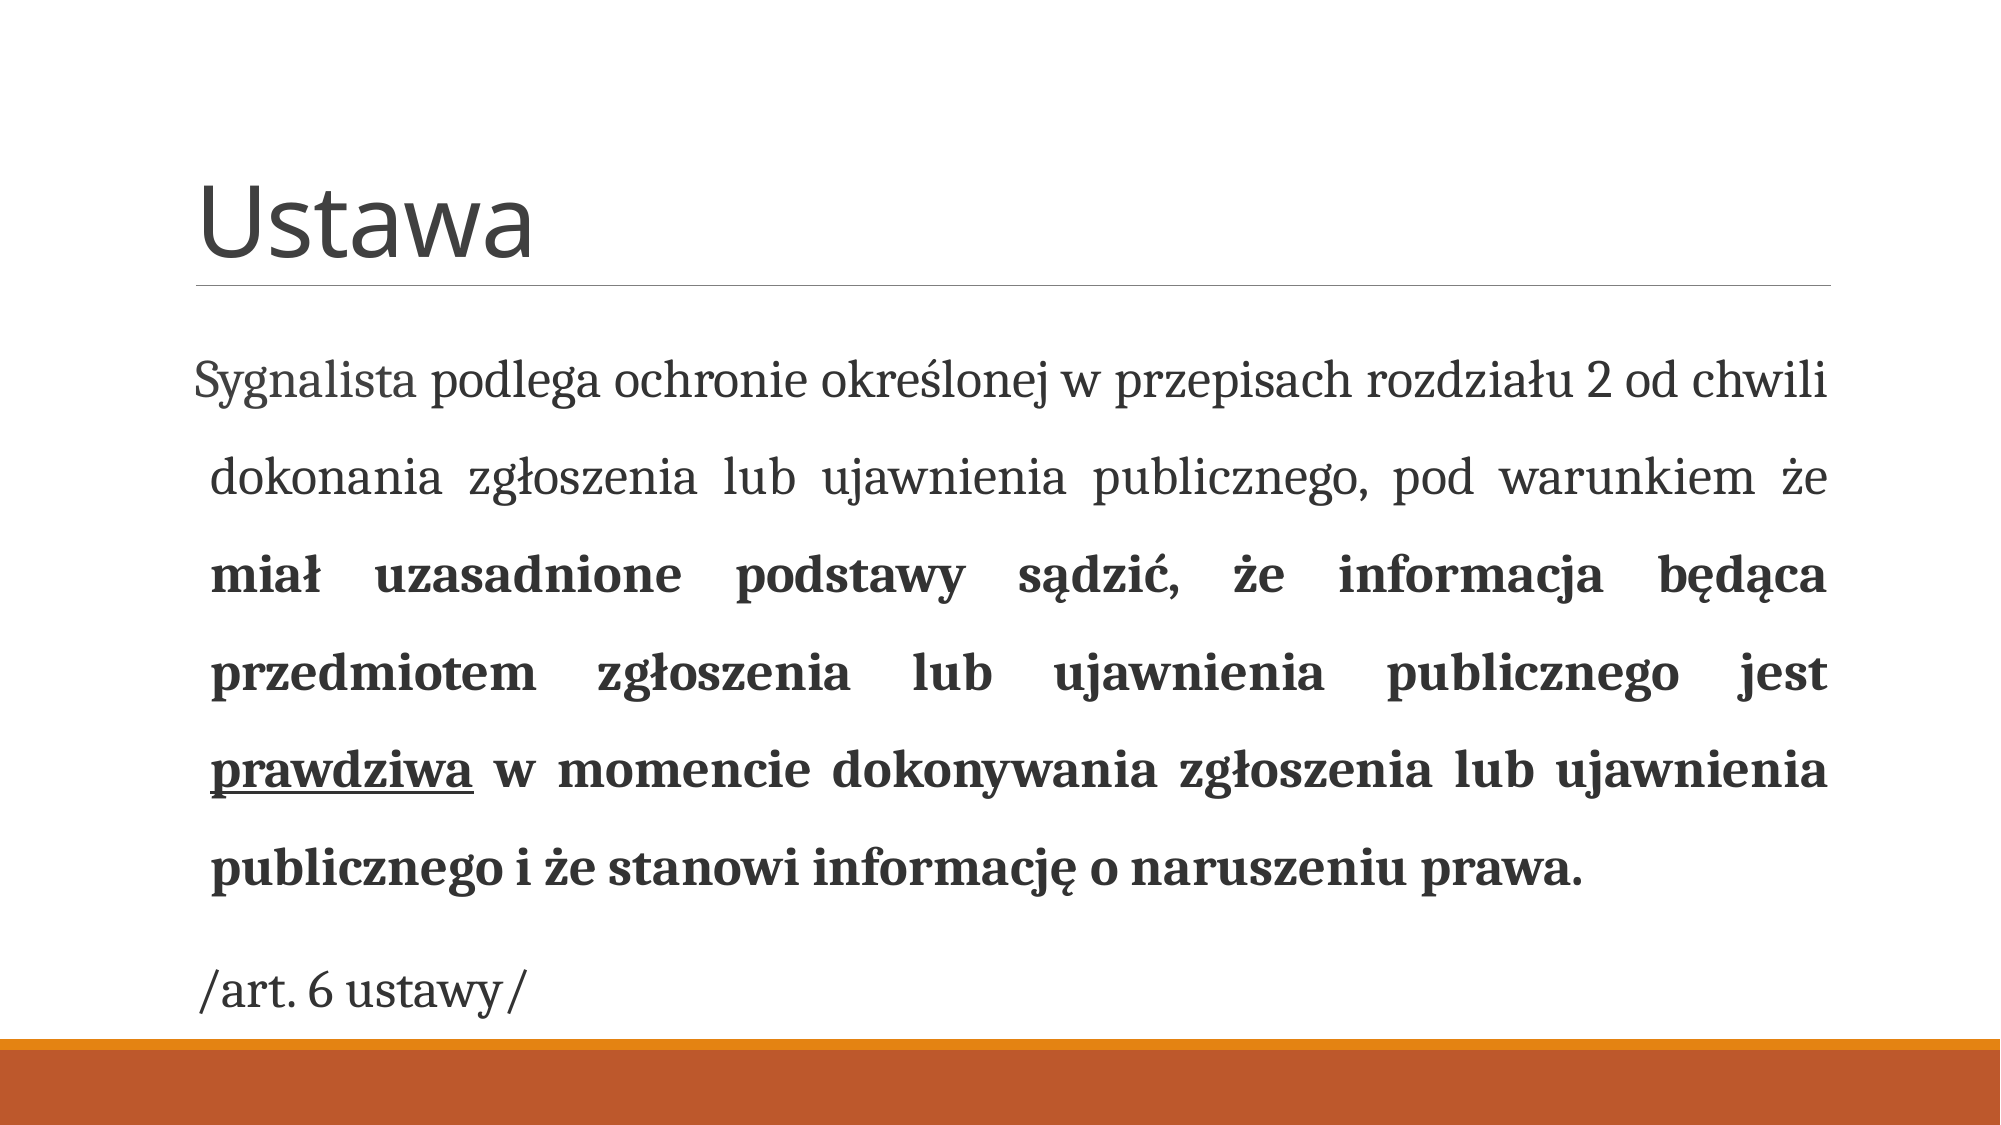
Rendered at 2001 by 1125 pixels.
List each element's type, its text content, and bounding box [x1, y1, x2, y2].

title Ustawa [180, 47, 1831, 286]
list Sygnalista podlega ochronie określonej w przepisach rozdziału 2 od chwili dokonania zgłoszenia lub ujawnienia publicznego, pod warunkiem że miał uzasadnione podstawy sądzić, że informacja będąca przedmiotem zgłoszenia lub ujawnienia publicznego jest prawdziwa w momencie dokonywania zgłoszenia lub ujawnienia publicznego i że stanowi informację o naruszeniu prawa. /art. 6 ustawy/ [180, 302, 1831, 1036]
